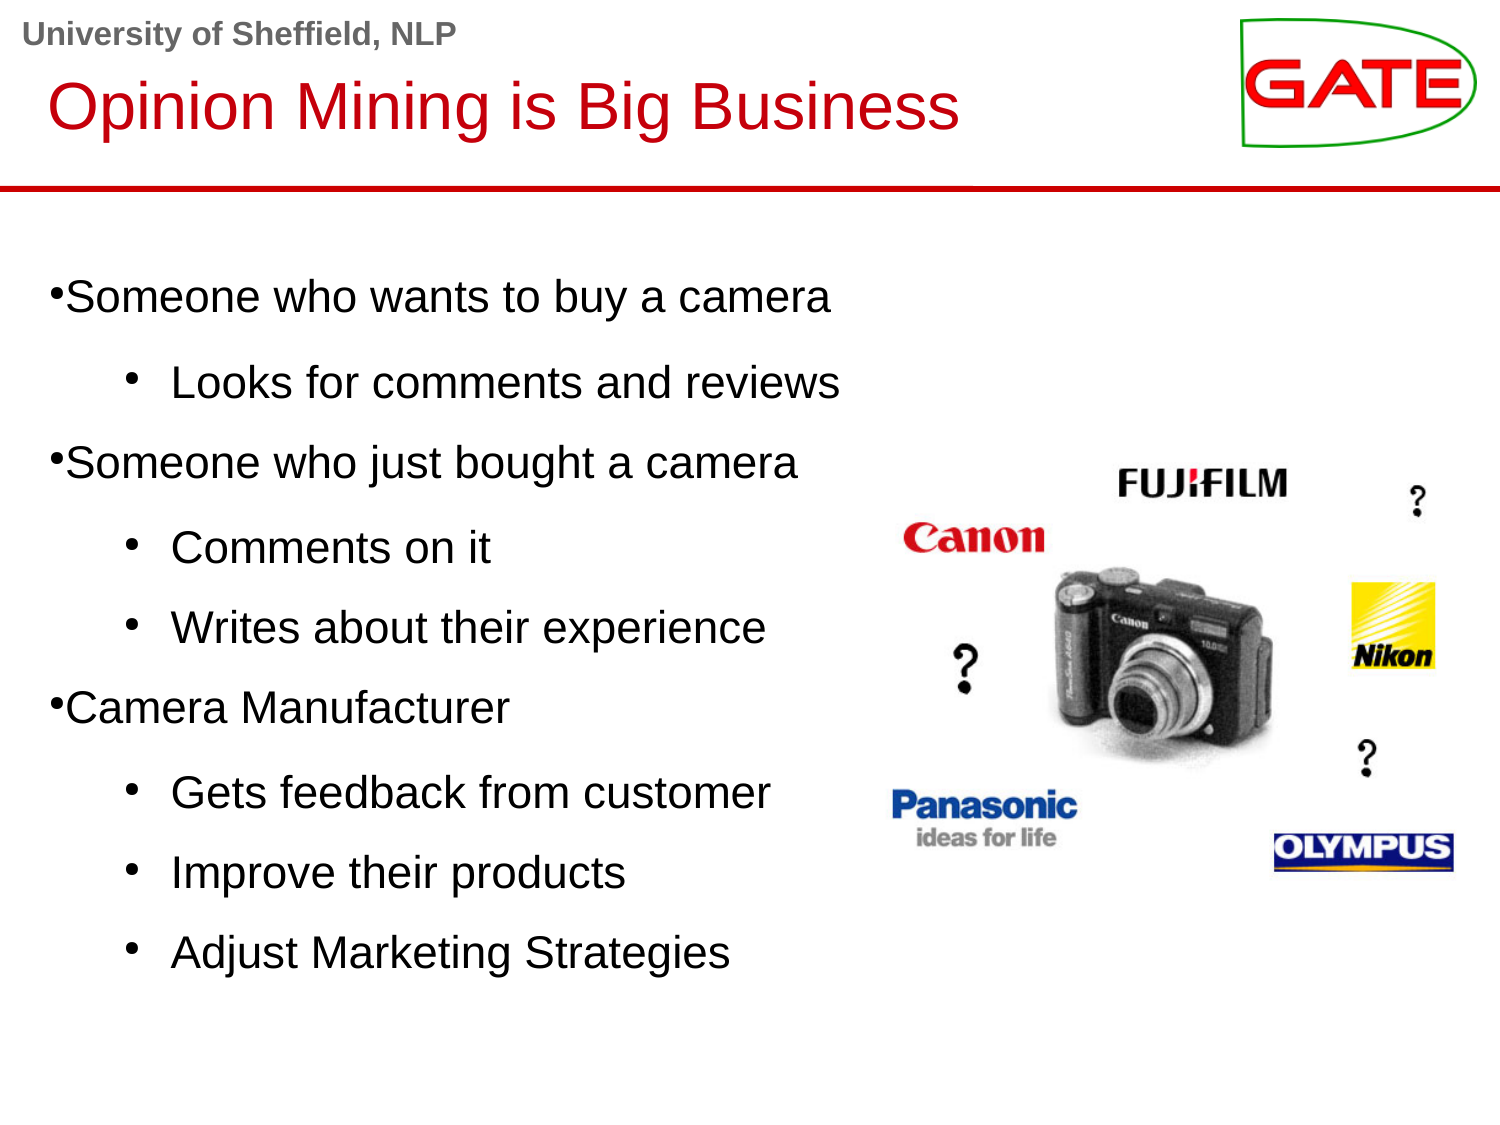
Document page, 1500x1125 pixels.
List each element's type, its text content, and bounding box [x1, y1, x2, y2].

list Someone who wants to buy a camera Looks for comments and reviews Someone who just bought a camera Comments on it Writes about their experience Camera Manufacturer Gets feedback from customer Improve their products Adjust Marketing Strategies [48, 265, 1477, 1063]
picture [1240, 18, 1477, 148]
picture [856, 442, 1471, 886]
title Opinion Mining is Big Business [47, 47, 1267, 168]
